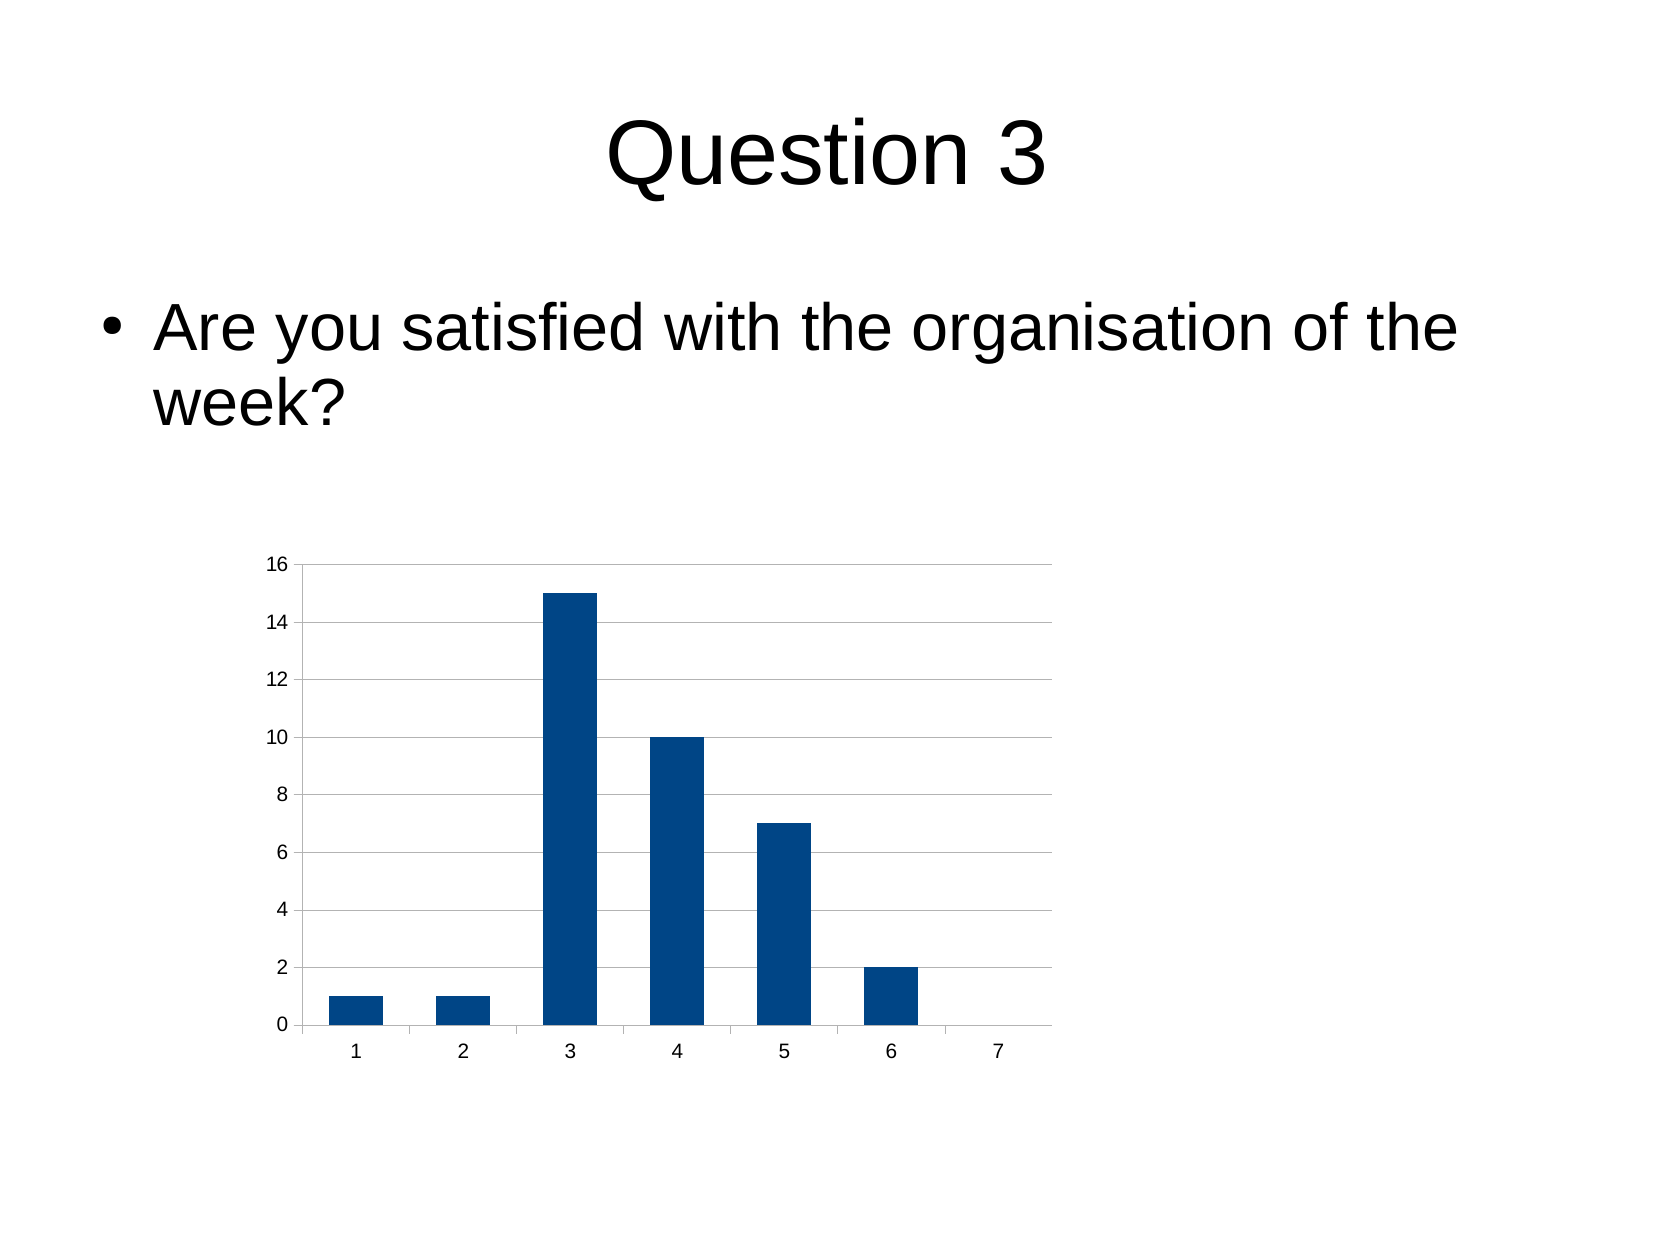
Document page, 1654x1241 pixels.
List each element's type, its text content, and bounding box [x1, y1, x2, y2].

list Are you satisfied with the organisation of the week? [82, 290, 1571, 1010]
picture [265, 552, 1052, 1063]
title Question 3 [82, 49, 1571, 257]
